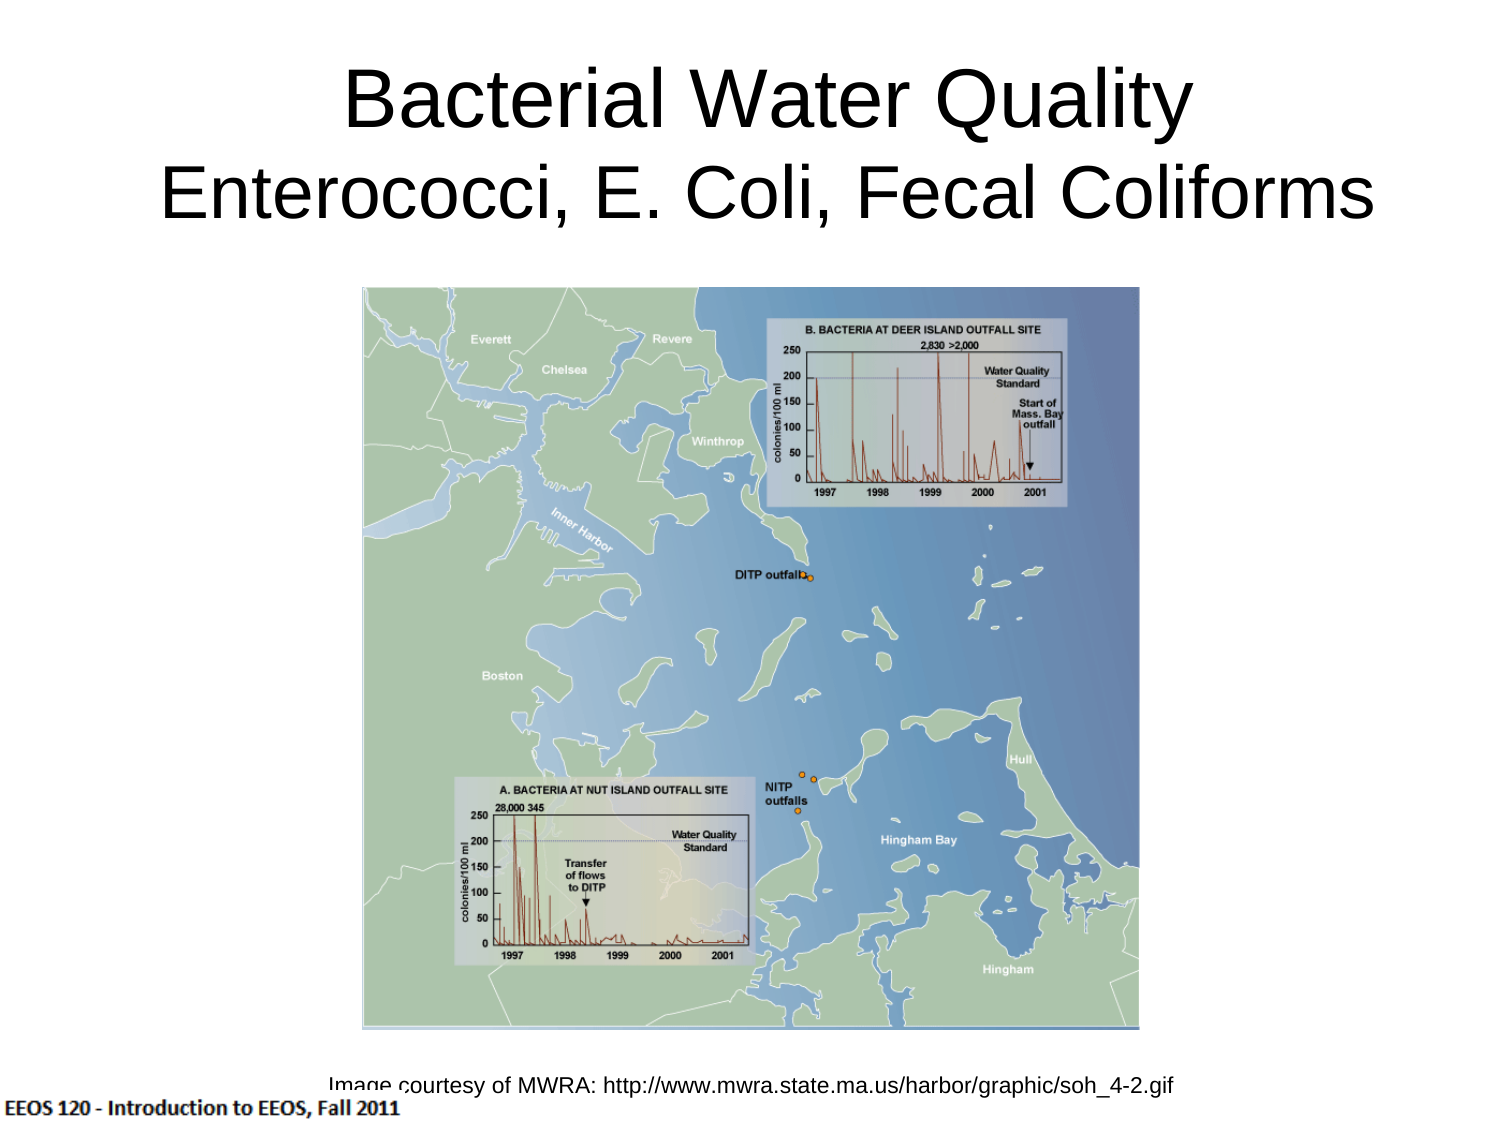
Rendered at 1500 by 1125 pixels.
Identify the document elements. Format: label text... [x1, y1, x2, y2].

title Bacterial Water Quality Enterococci, E. Coli, Fecal Coliforms [74, 36, 1463, 242]
picture [0, 1090, 405, 1125]
text_box Image courtesy of MWRA: http://www.mwra.state.ma.us/harbor/graphic/soh_4-2.gif [313, 1062, 1190, 1106]
text_box [362, 287, 1140, 1030]
